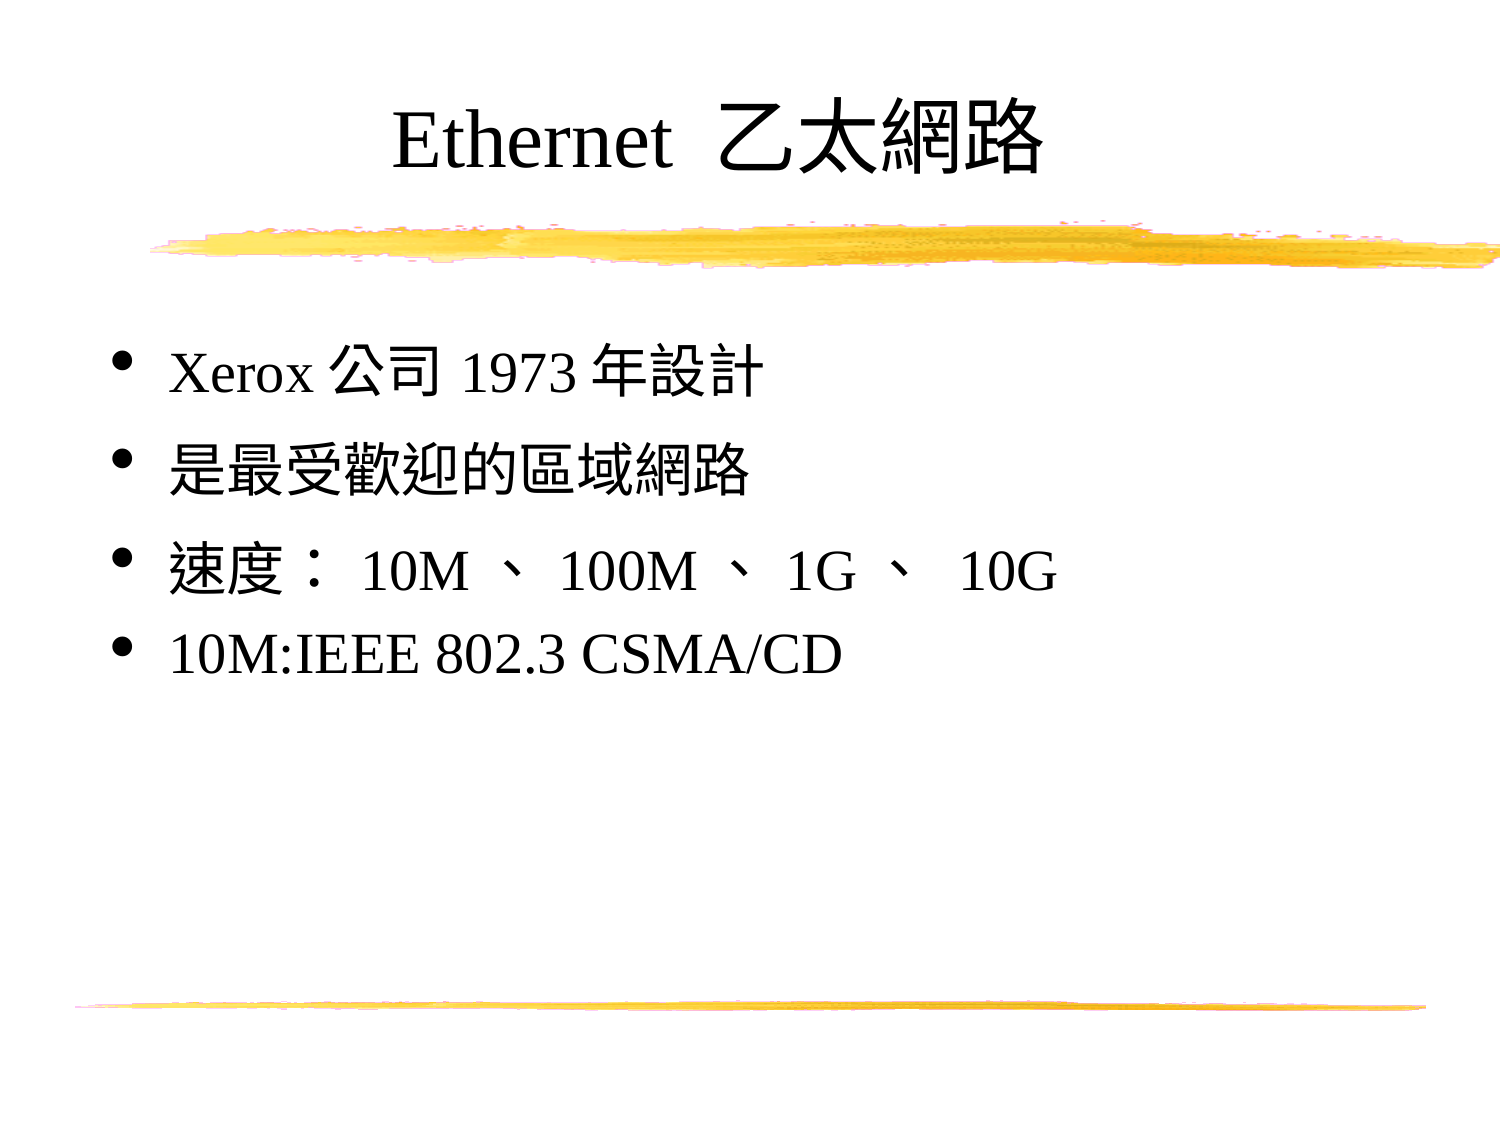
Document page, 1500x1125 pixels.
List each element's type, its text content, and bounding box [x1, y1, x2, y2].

picture [150, 215, 1500, 279]
title Ethernet 乙太網路 [66, 44, 1342, 218]
list Xerox公司1973年設計 是最受歡迎的區域網路 速度：10M、100M、1G、 10G 10M:IEEE 802.3 CSMA/CD [112, 324, 1388, 986]
picture [75, 999, 1426, 1013]
